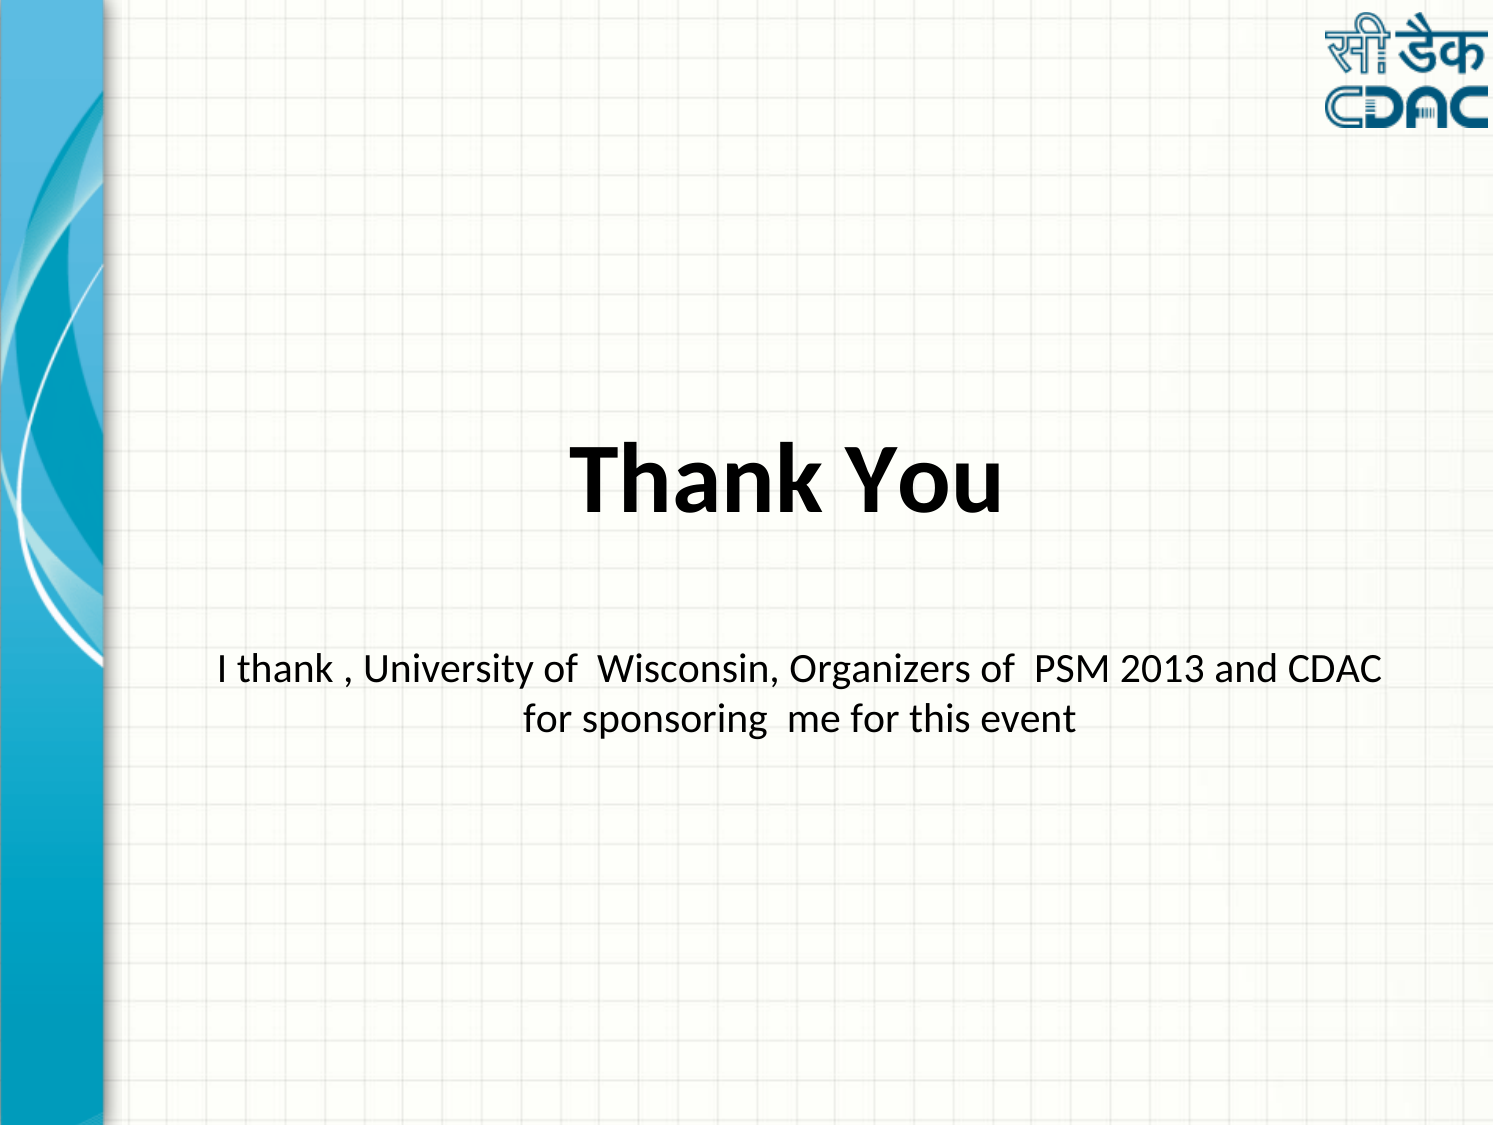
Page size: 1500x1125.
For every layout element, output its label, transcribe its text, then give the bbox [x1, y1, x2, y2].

text_box Thank You [112, 262, 1463, 1005]
text_box I thank , University of Wisconsin, Organizers of PSM 2013 and CDAC for sponsoring me for this event [162, 633, 1438, 750]
picture [0, 0, 1493, 1125]
